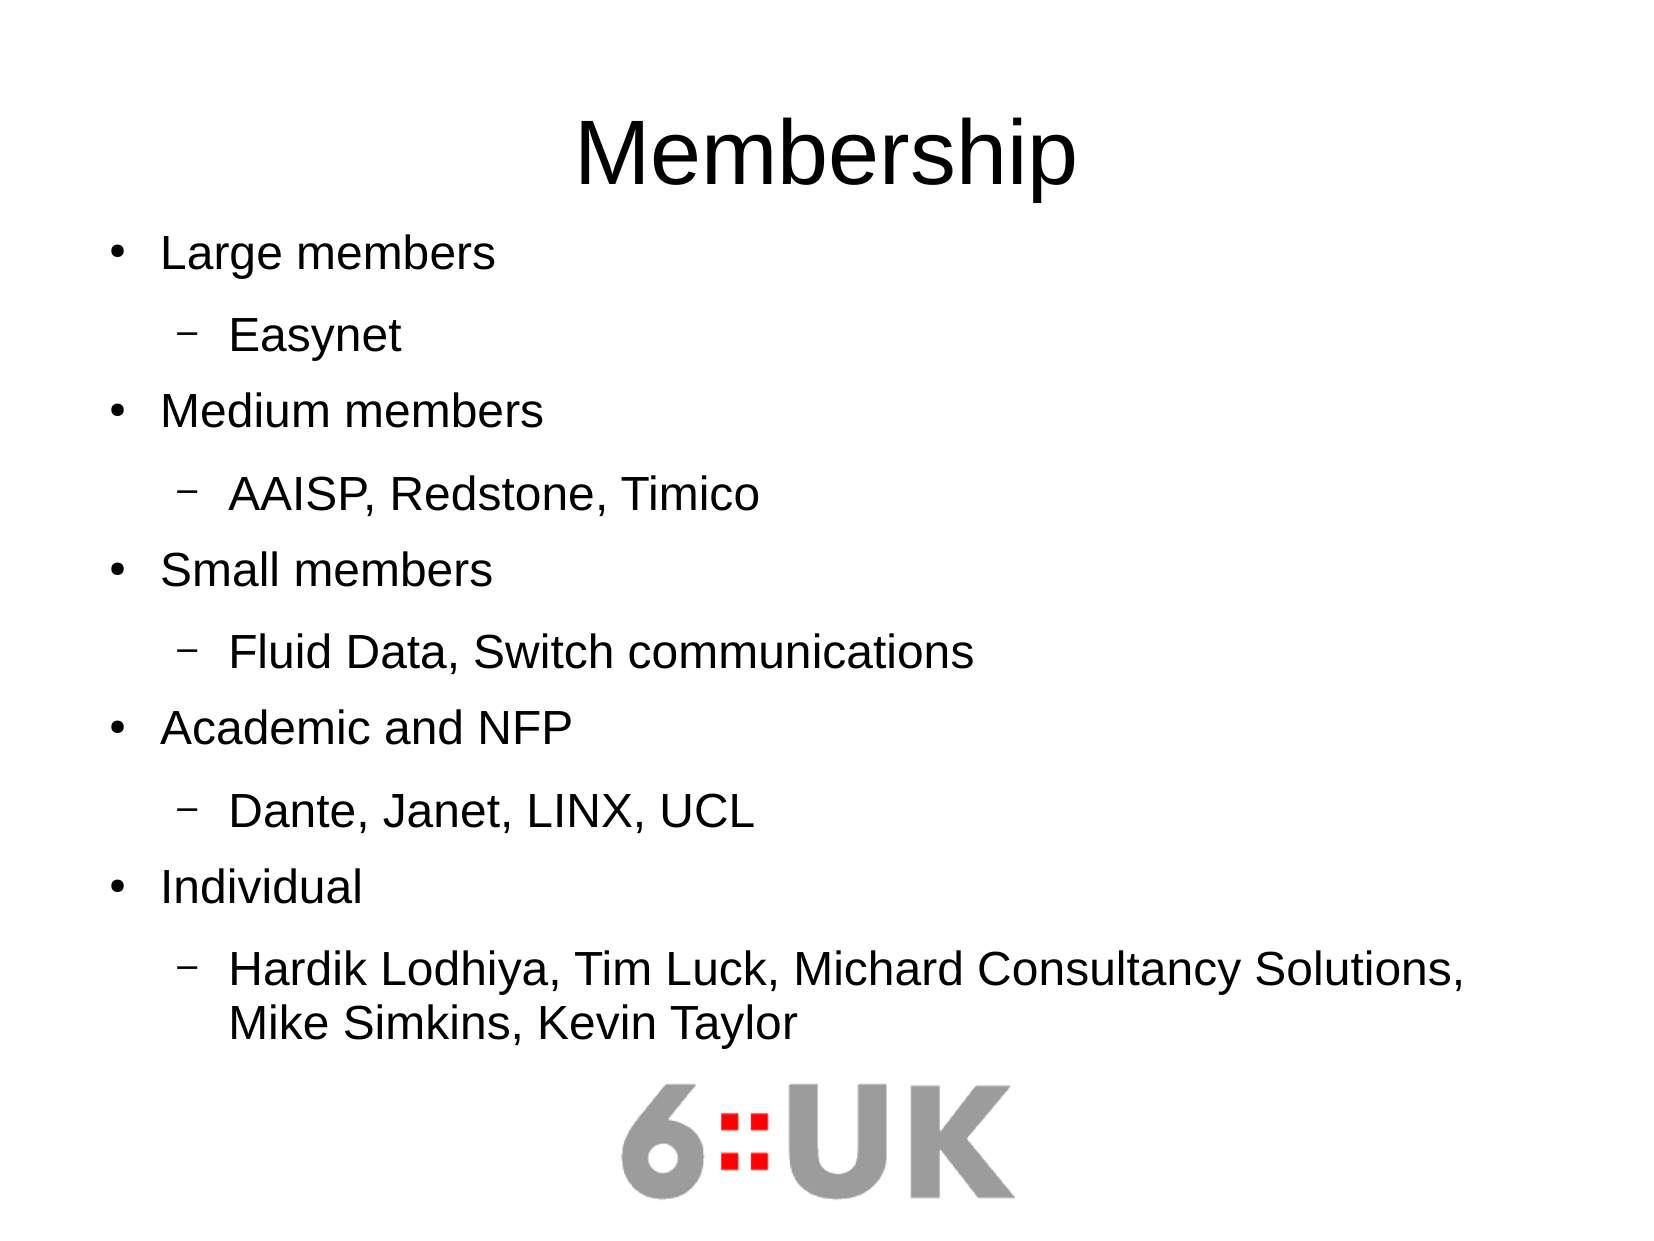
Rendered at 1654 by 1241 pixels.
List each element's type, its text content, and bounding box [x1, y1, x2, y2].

title Membership [82, 49, 1571, 257]
list Large members Easynet Medium members AAISP, Redstone, Timico Small members Fluid Data, Switch communications Academic and NFP Dante, Janet, LINX, UCL Individual Hardik Lodhiya, Tim Luck, Michard Consultancy Solutions, Mike Simkins, Kevin Taylor [92, 225, 1548, 1052]
picture [610, 1052, 1028, 1241]
